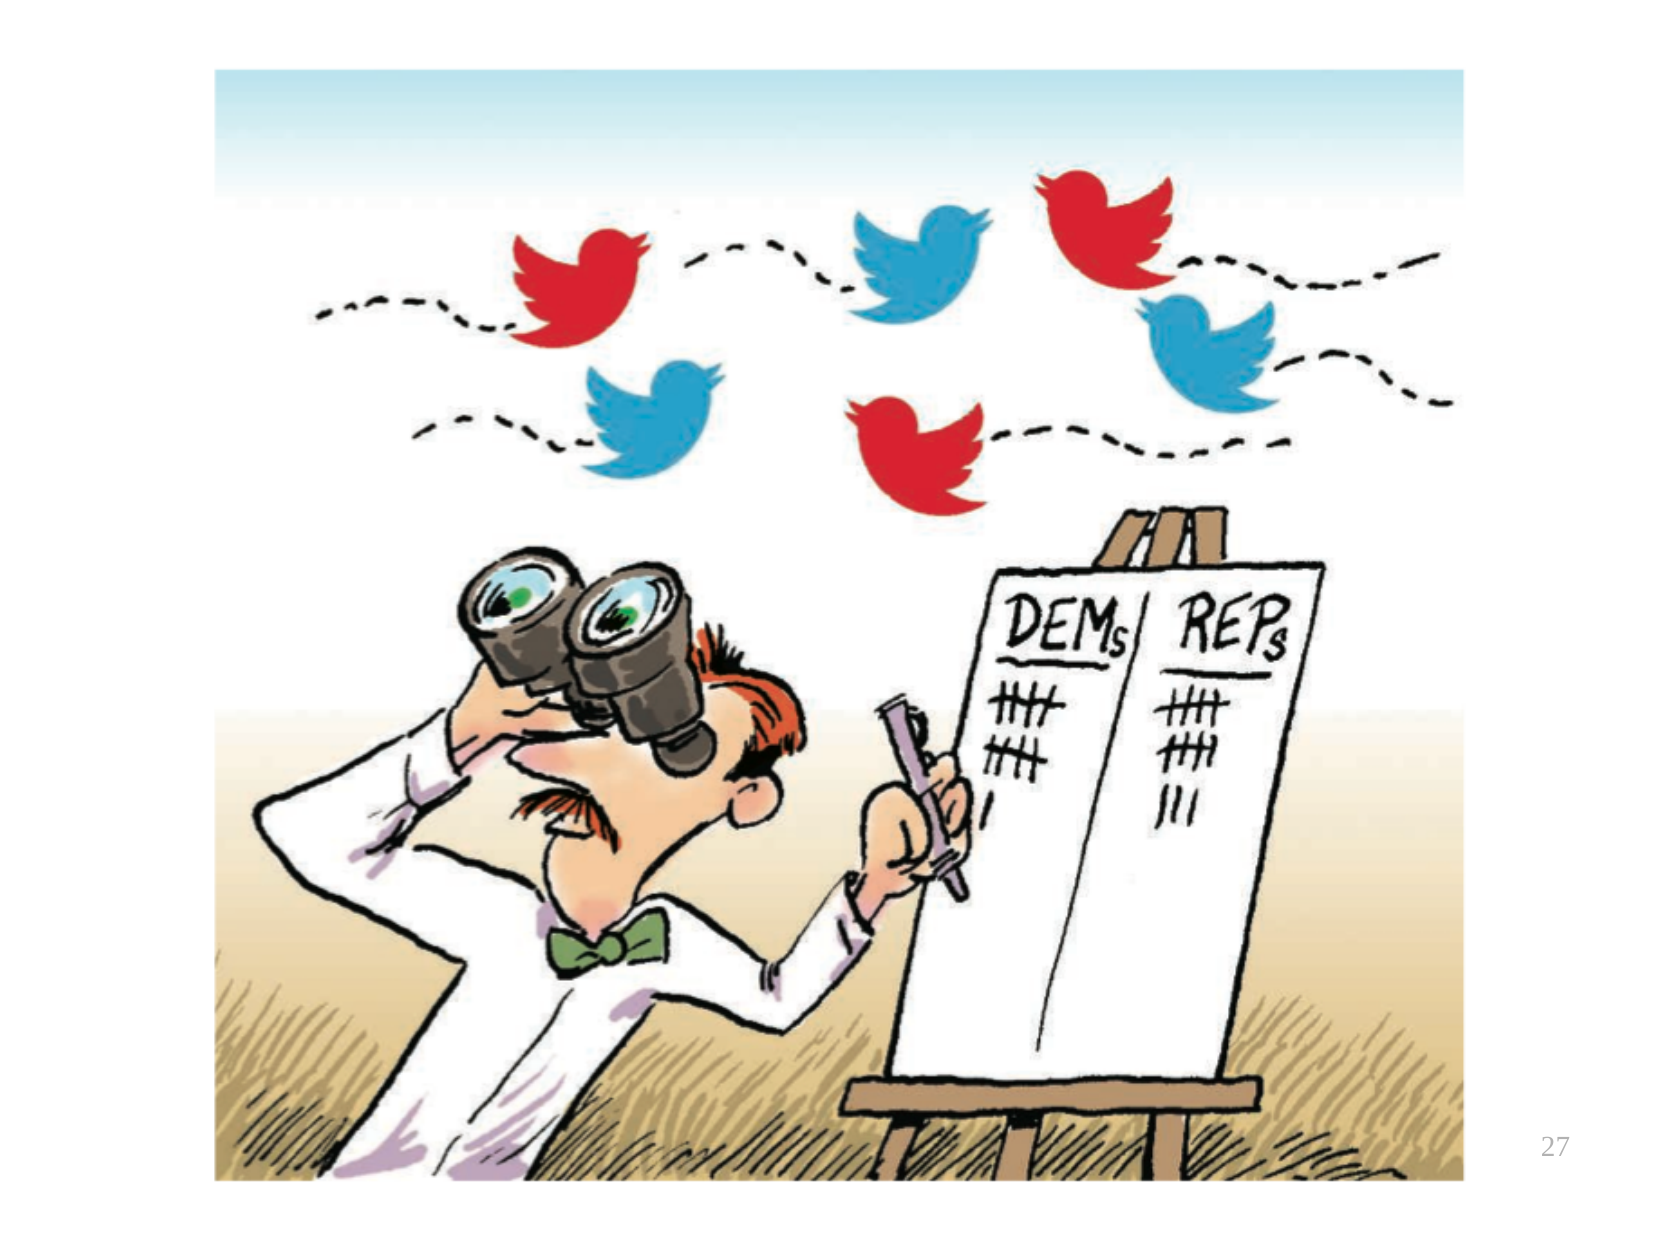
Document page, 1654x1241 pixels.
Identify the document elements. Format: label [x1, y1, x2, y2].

picture [213, 63, 1471, 1186]
